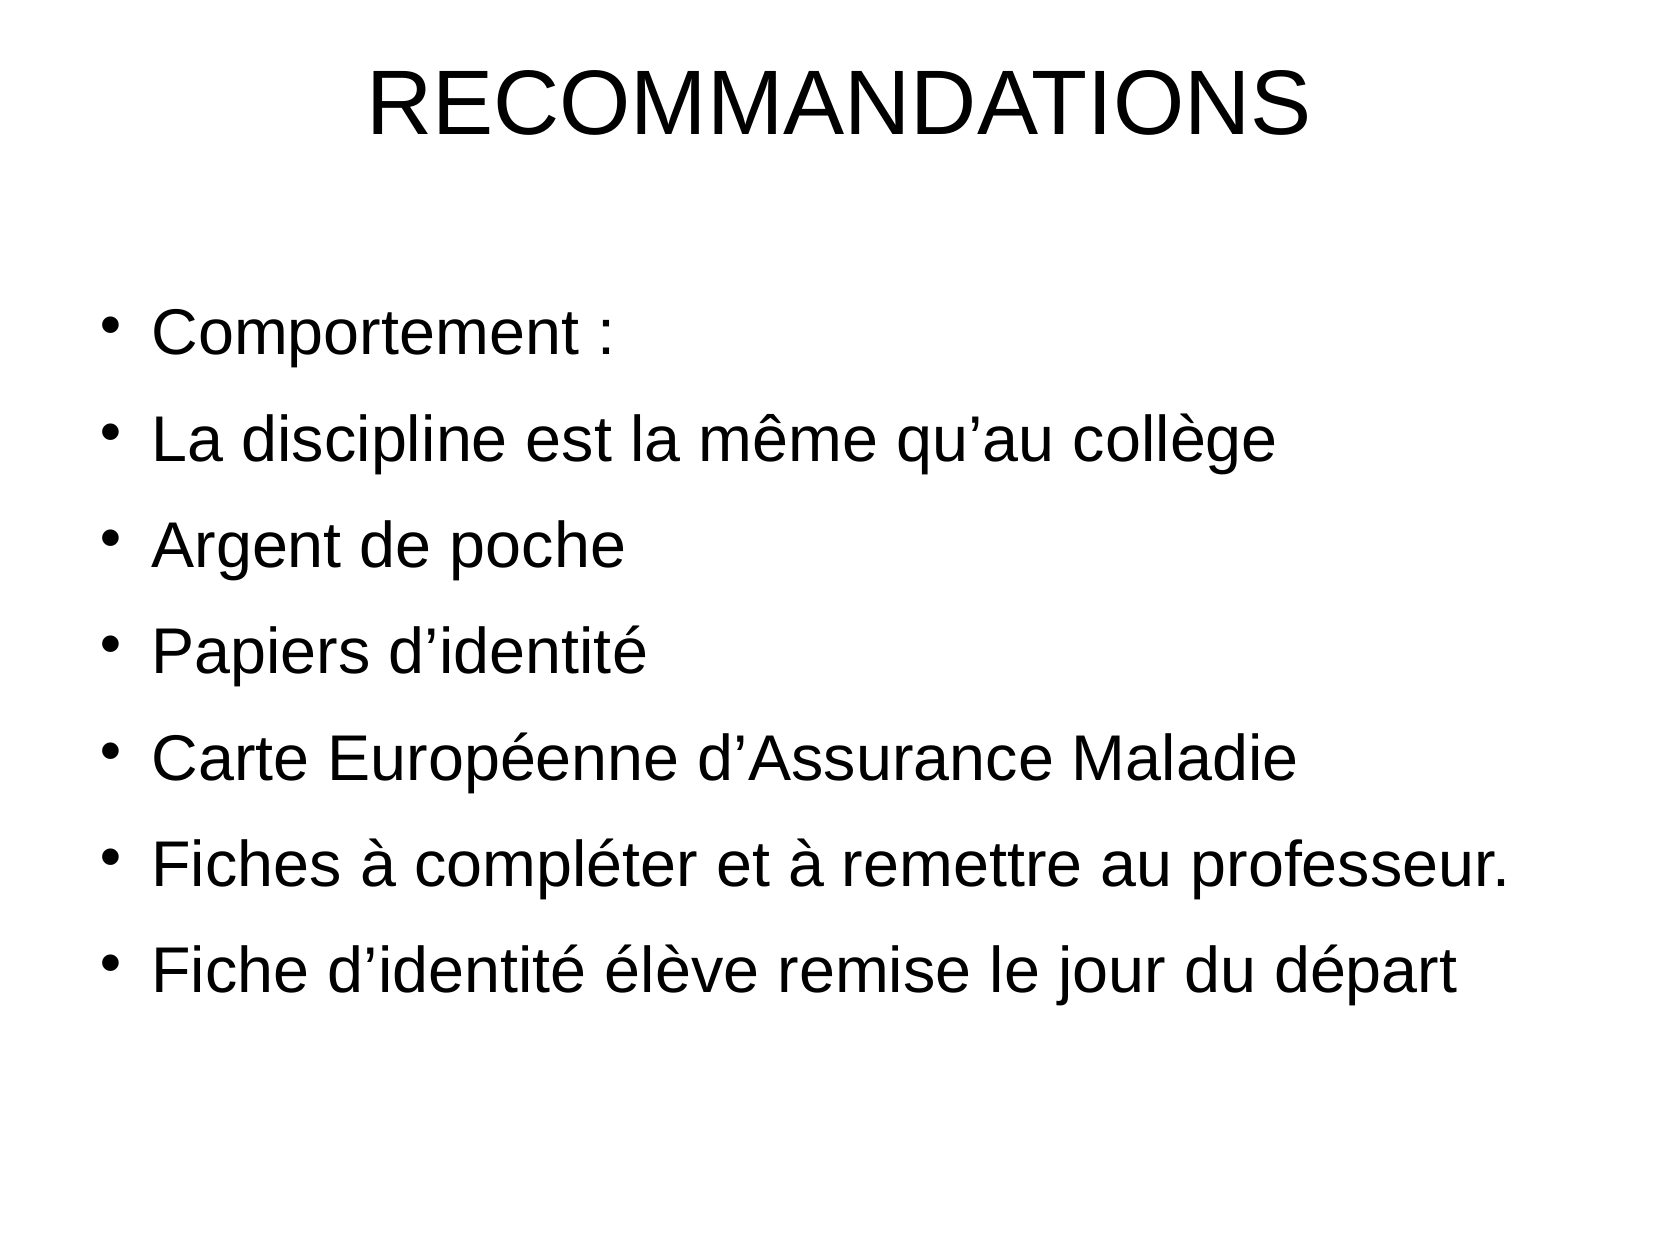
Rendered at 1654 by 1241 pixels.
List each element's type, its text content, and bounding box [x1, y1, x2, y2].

text_box RECOMMANDATIONS [82, 0, 1571, 290]
text_box Comportement : La discipline est la même qu’au collège Argent de poche Papiers d’identité Carte Européenne d’Assurance Maladie Fiches à compléter et à remettre au professeur. Fiche d’identité élève remise le jour du départ [82, 290, 1571, 1010]
